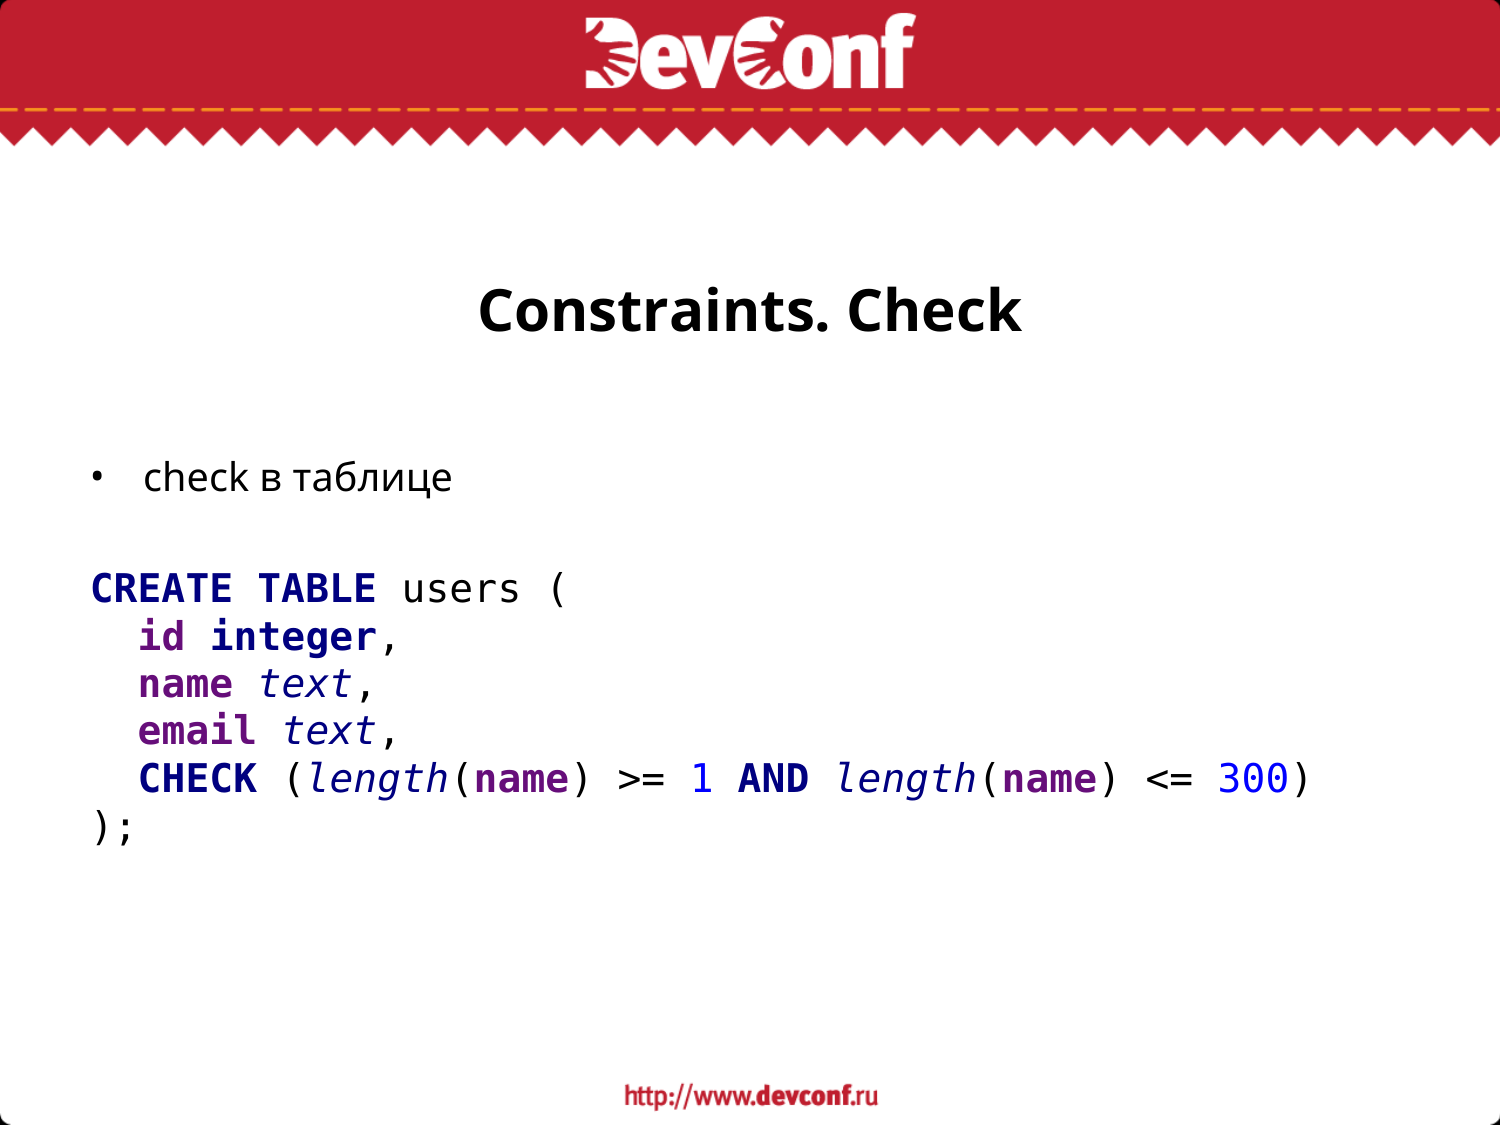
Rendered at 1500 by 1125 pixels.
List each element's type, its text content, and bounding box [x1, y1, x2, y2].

list check в таблице CREATE TABLE users ( id integer, name text, email text, CHECK (length(name) >= 1 AND length(name) <= 300) ); [75, 444, 1426, 965]
picture [0, 0, 1500, 1125]
title Constraints. Check [75, 219, 1426, 398]
